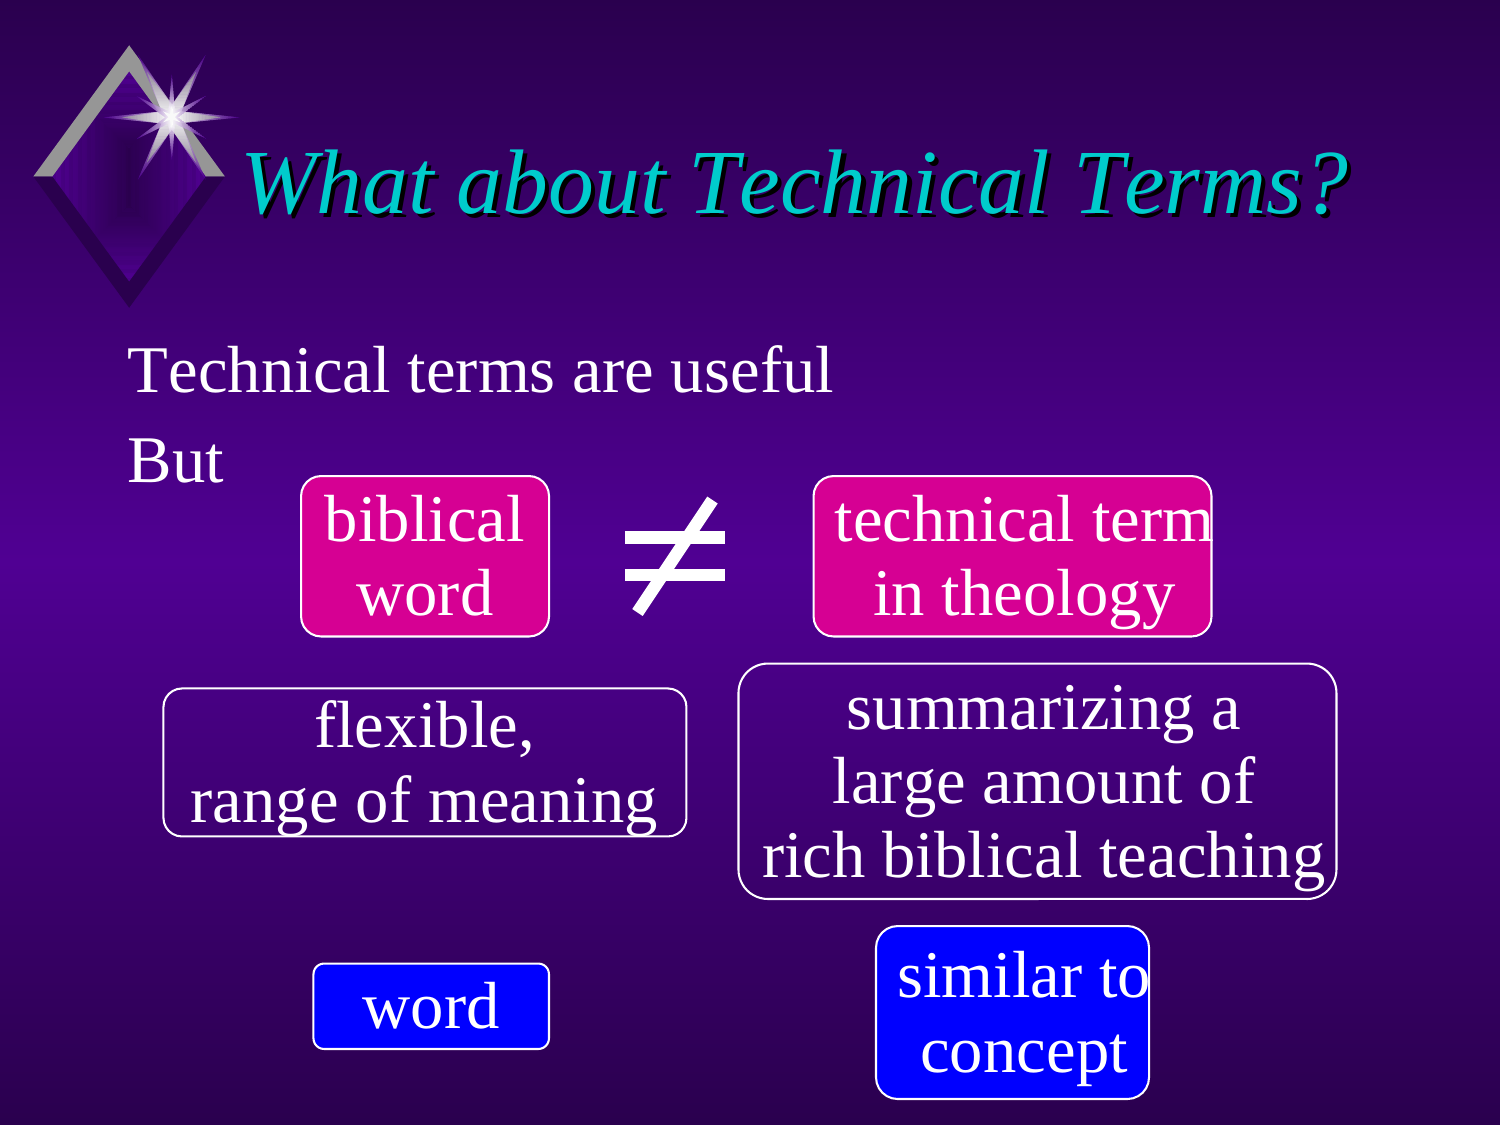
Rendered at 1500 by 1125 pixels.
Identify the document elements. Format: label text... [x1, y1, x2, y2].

text_box technical term in theology [813, 476, 1212, 637]
text_box summarizing a large amount of rich biblical teaching [738, 663, 1337, 899]
list Technical terms are useful But [112, 324, 1388, 551]
text_box similar to concept [876, 926, 1150, 1100]
text_box word [313, 963, 549, 1049]
text_box biblical word [301, 476, 550, 637]
text_box flexible, range of meaning [163, 688, 687, 837]
title What about Technical Terms? [224, 78, 1388, 288]
